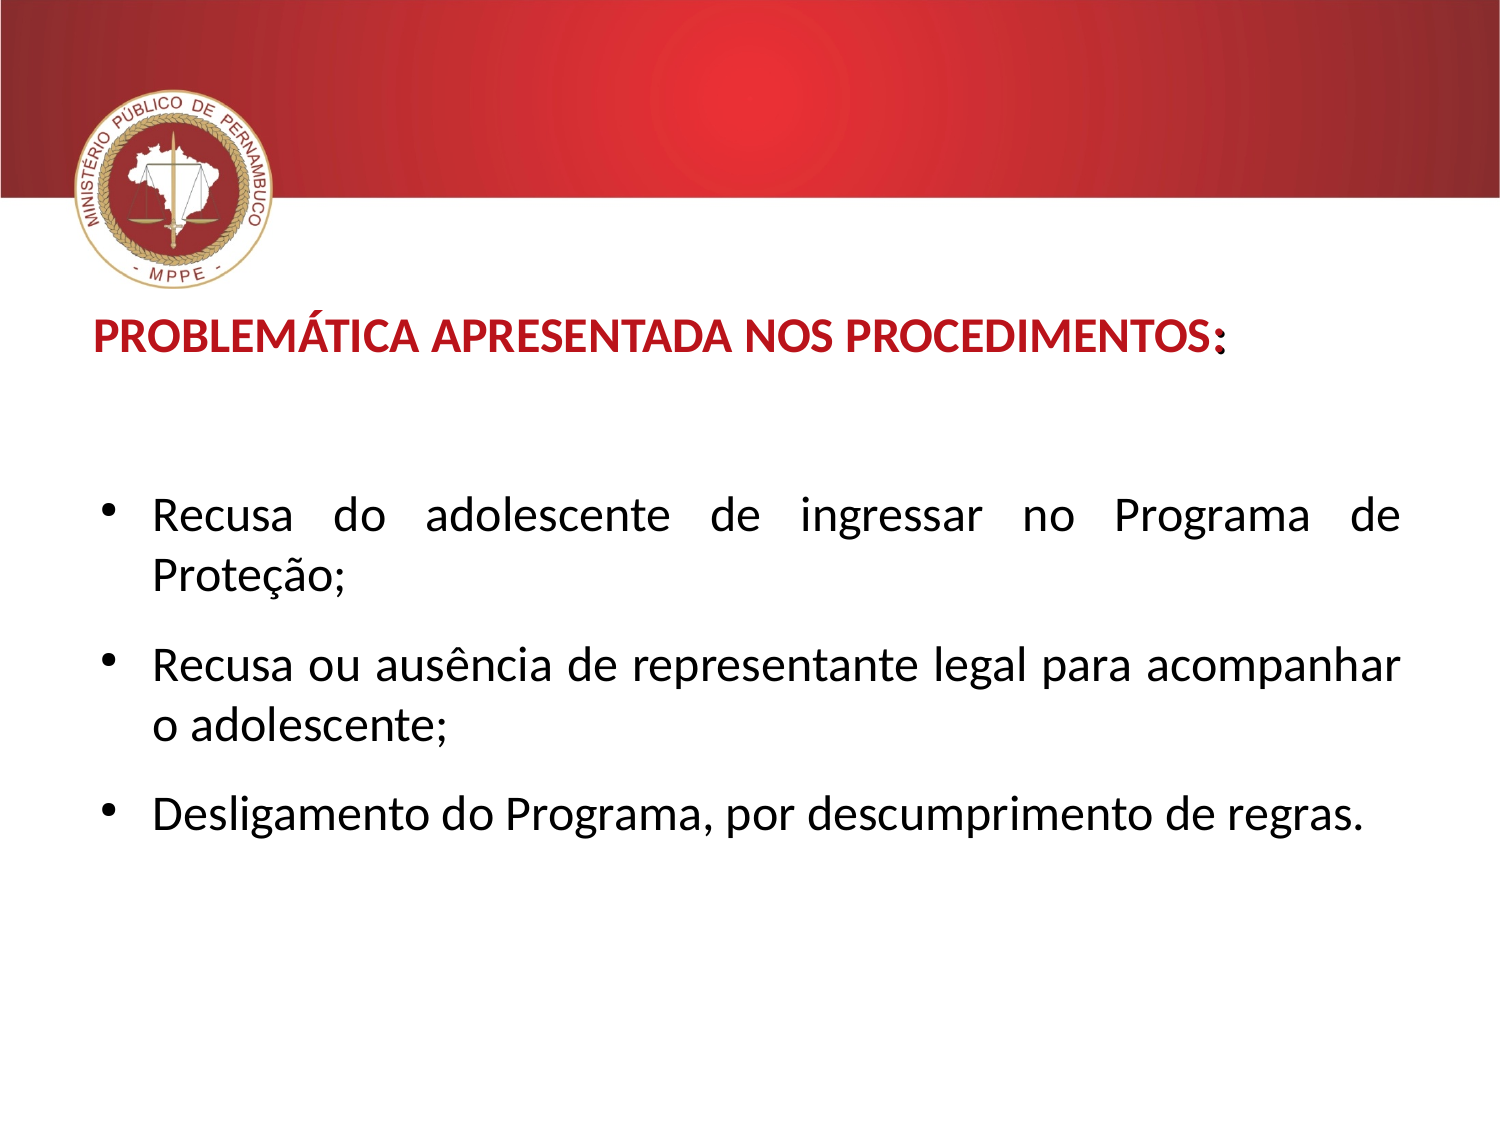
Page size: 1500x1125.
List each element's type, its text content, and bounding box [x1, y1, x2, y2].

picture [0, 0, 1500, 289]
list PROBLEMÁTICA APRESENTADA NOS PROCEDIMENTOS: Recusa do adolescente de ingressar no Programa de Proteção; Recusa ou ausência de representante legal para acompanhar o adolescente; Desligamento do Programa, por descumprimento de regras. [67, 295, 1418, 1040]
